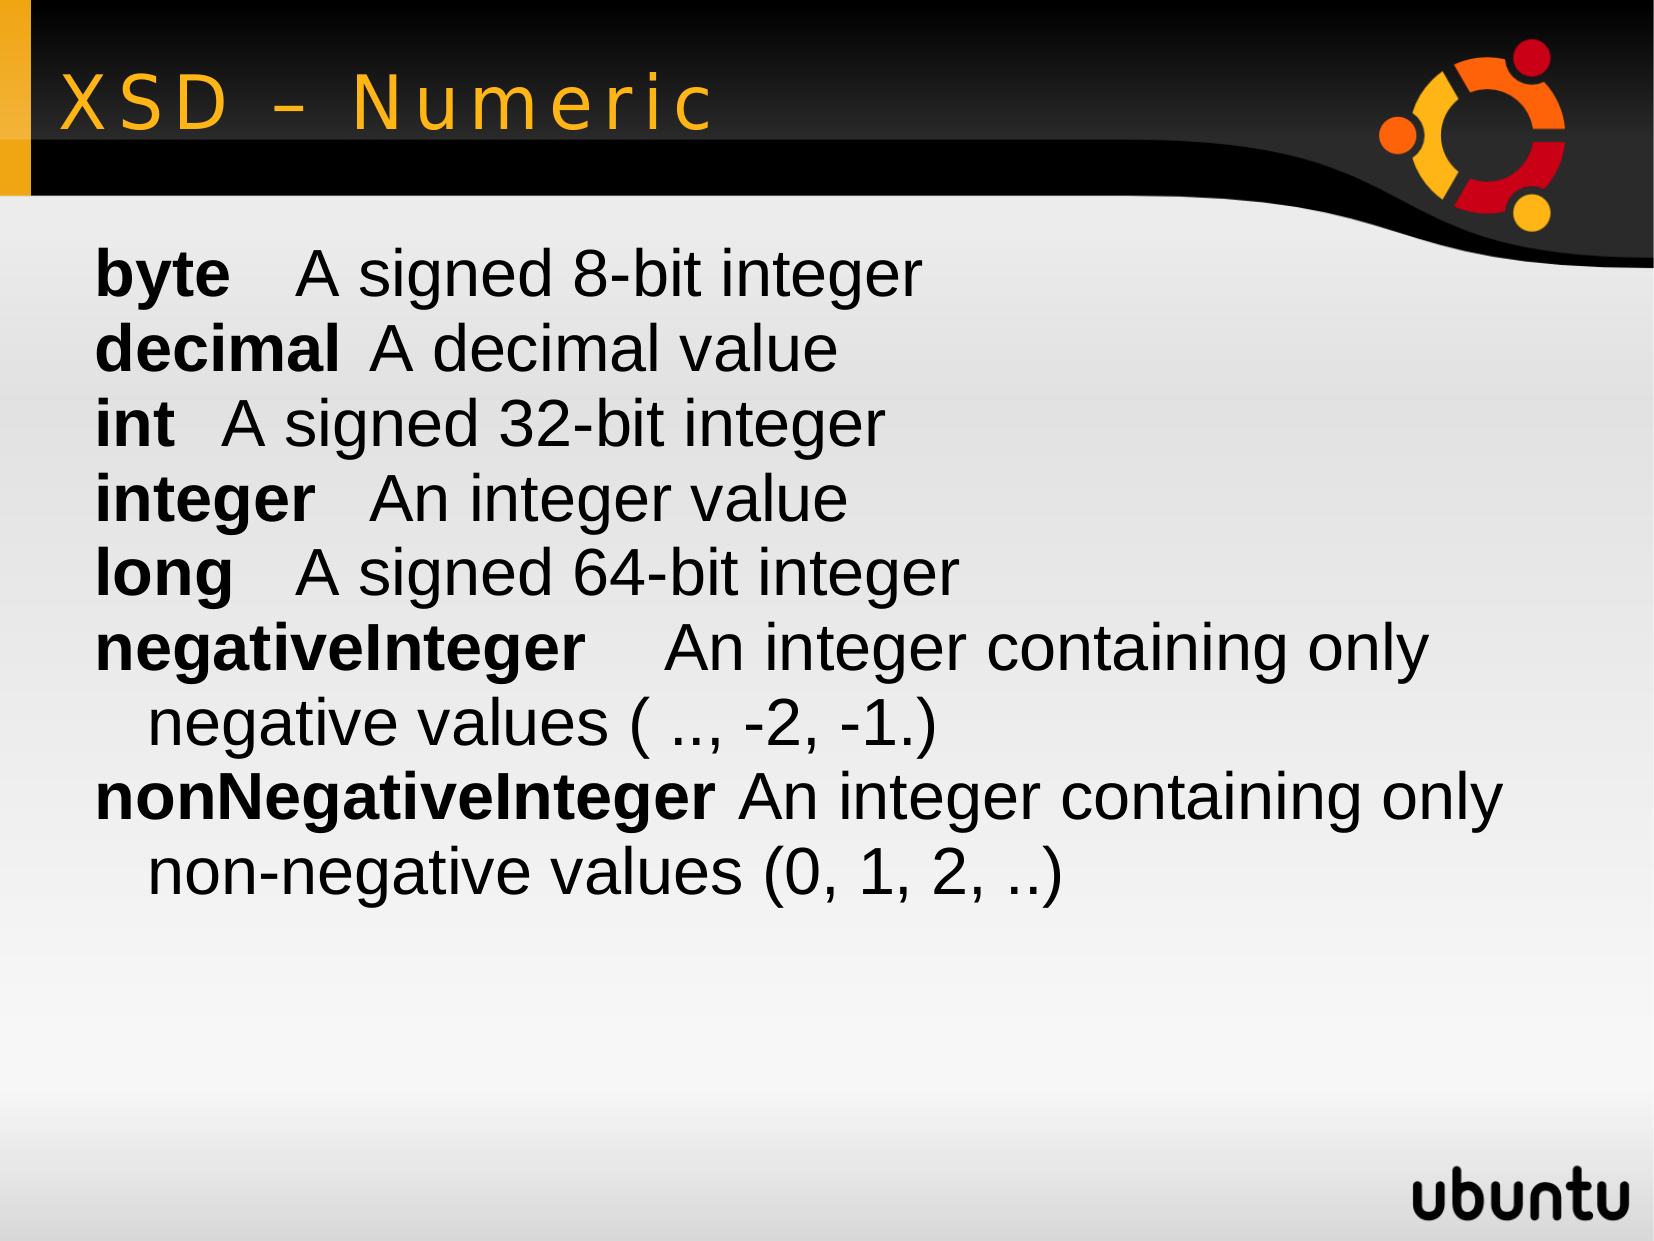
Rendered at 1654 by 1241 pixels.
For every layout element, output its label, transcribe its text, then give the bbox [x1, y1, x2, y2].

list byte A signed 8-bit integer decimal A decimal value int A signed 32-bit integer integer An integer value long A signed 64-bit integer negativeInteger An integer containing only negative values ( .., -2, -1.) nonNegativeInteger An integer containing only non-negative values (0, 1, 2, ..) [76, 236, 1565, 1088]
title XSD – Numeric [59, 29, 1270, 178]
picture [0, 0, 1654, 1241]
